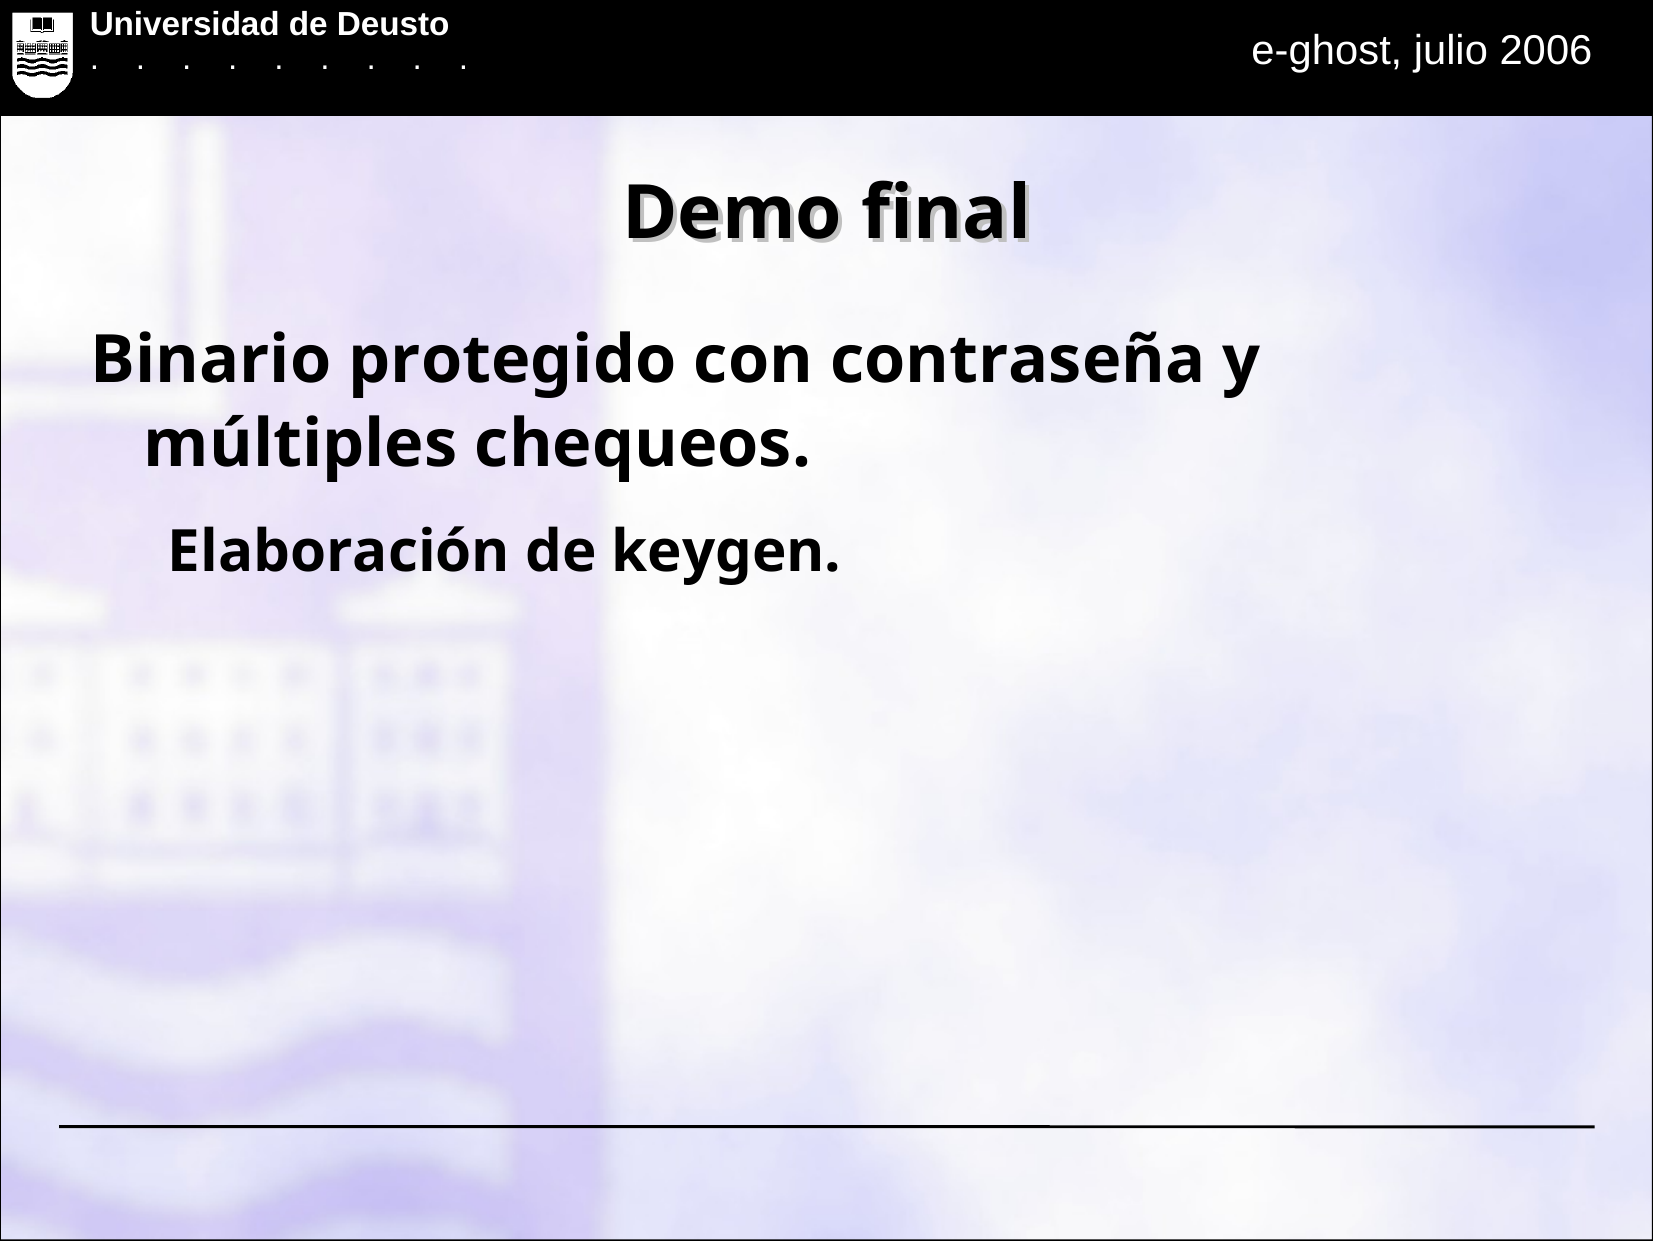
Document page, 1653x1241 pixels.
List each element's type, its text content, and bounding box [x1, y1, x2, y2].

title Demo final [121, 140, 1533, 279]
list Binario protegido con contraseña y múltiples chequeos. Elaboración de keygen. [73, 314, 1560, 1107]
picture [1, 116, 1651, 1239]
